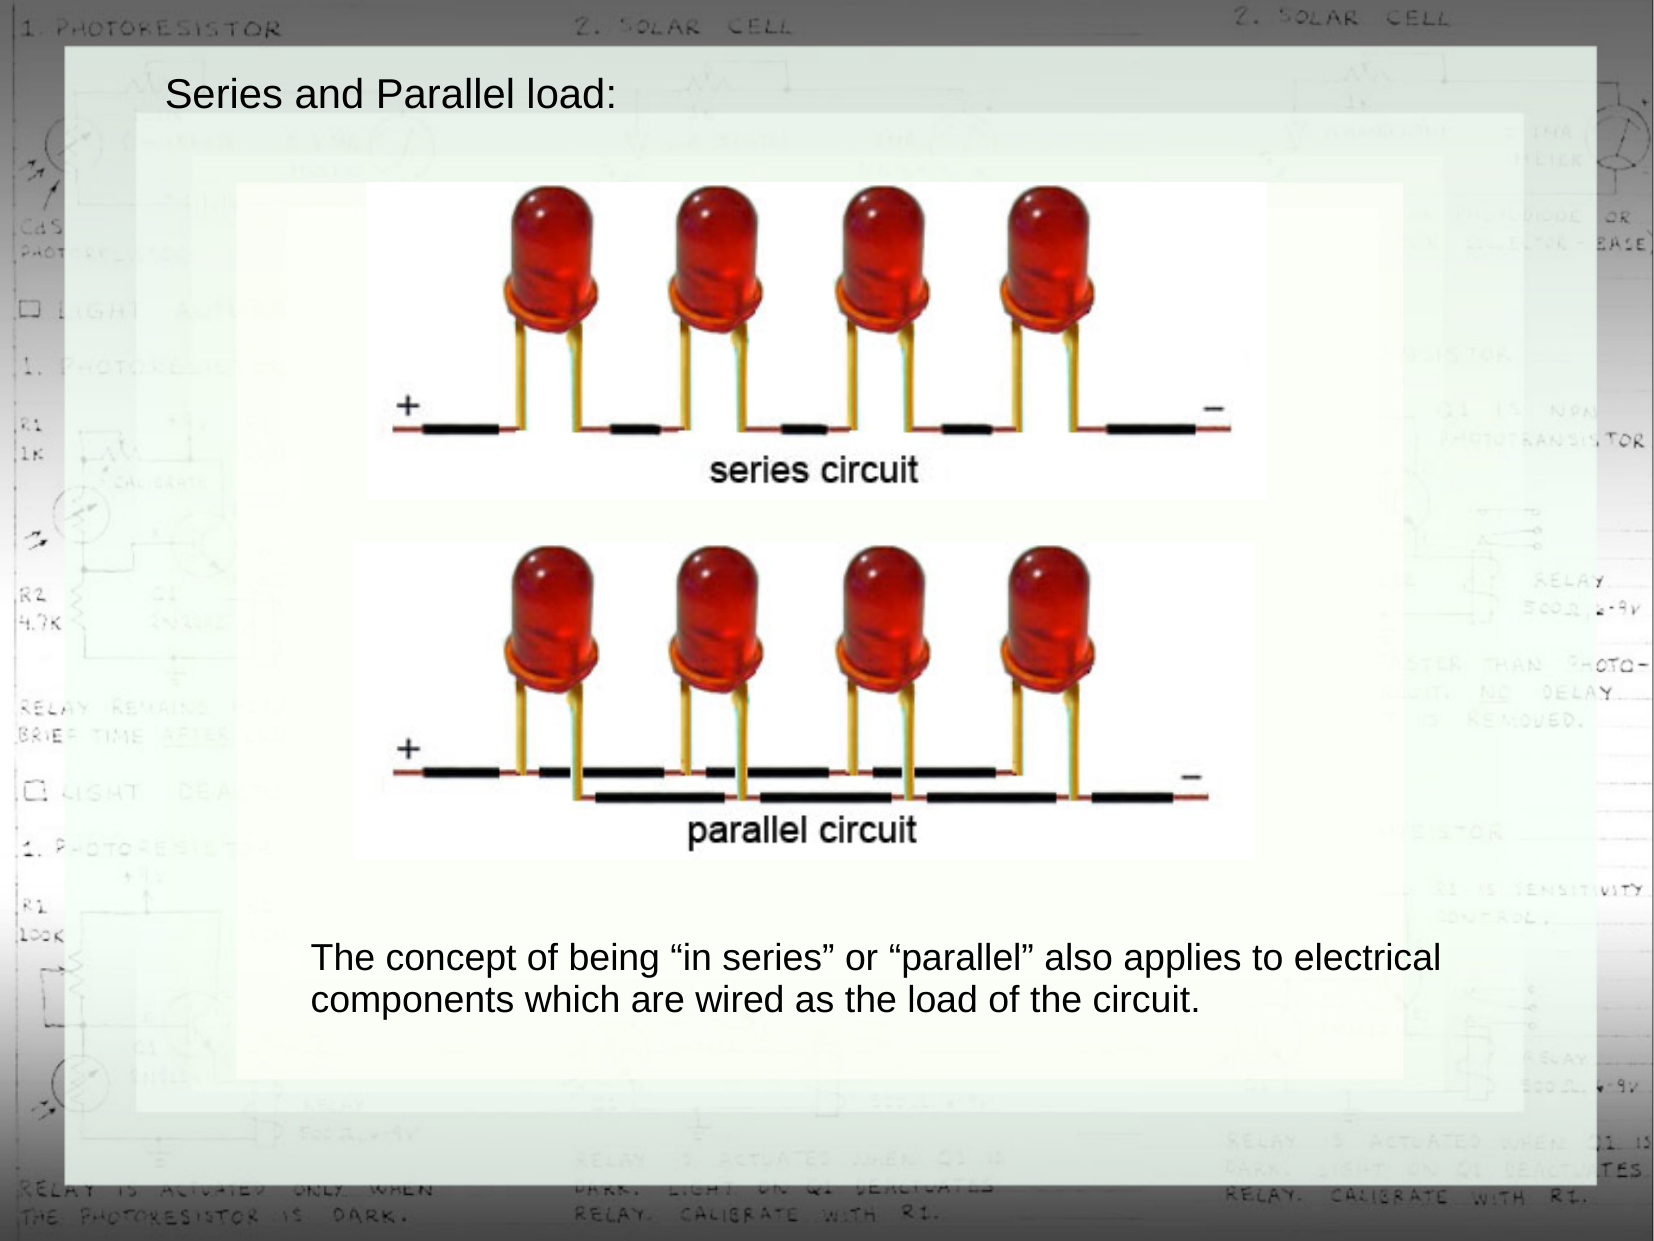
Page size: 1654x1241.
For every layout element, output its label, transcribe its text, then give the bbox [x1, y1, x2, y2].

picture [0, 0, 1654, 1241]
text_box Series and Parallel load: [150, 63, 638, 139]
text_box The concept of being “in series” or “parallel” also applies to electrical components which are wired as the load of the circuit. [295, 929, 1459, 1029]
